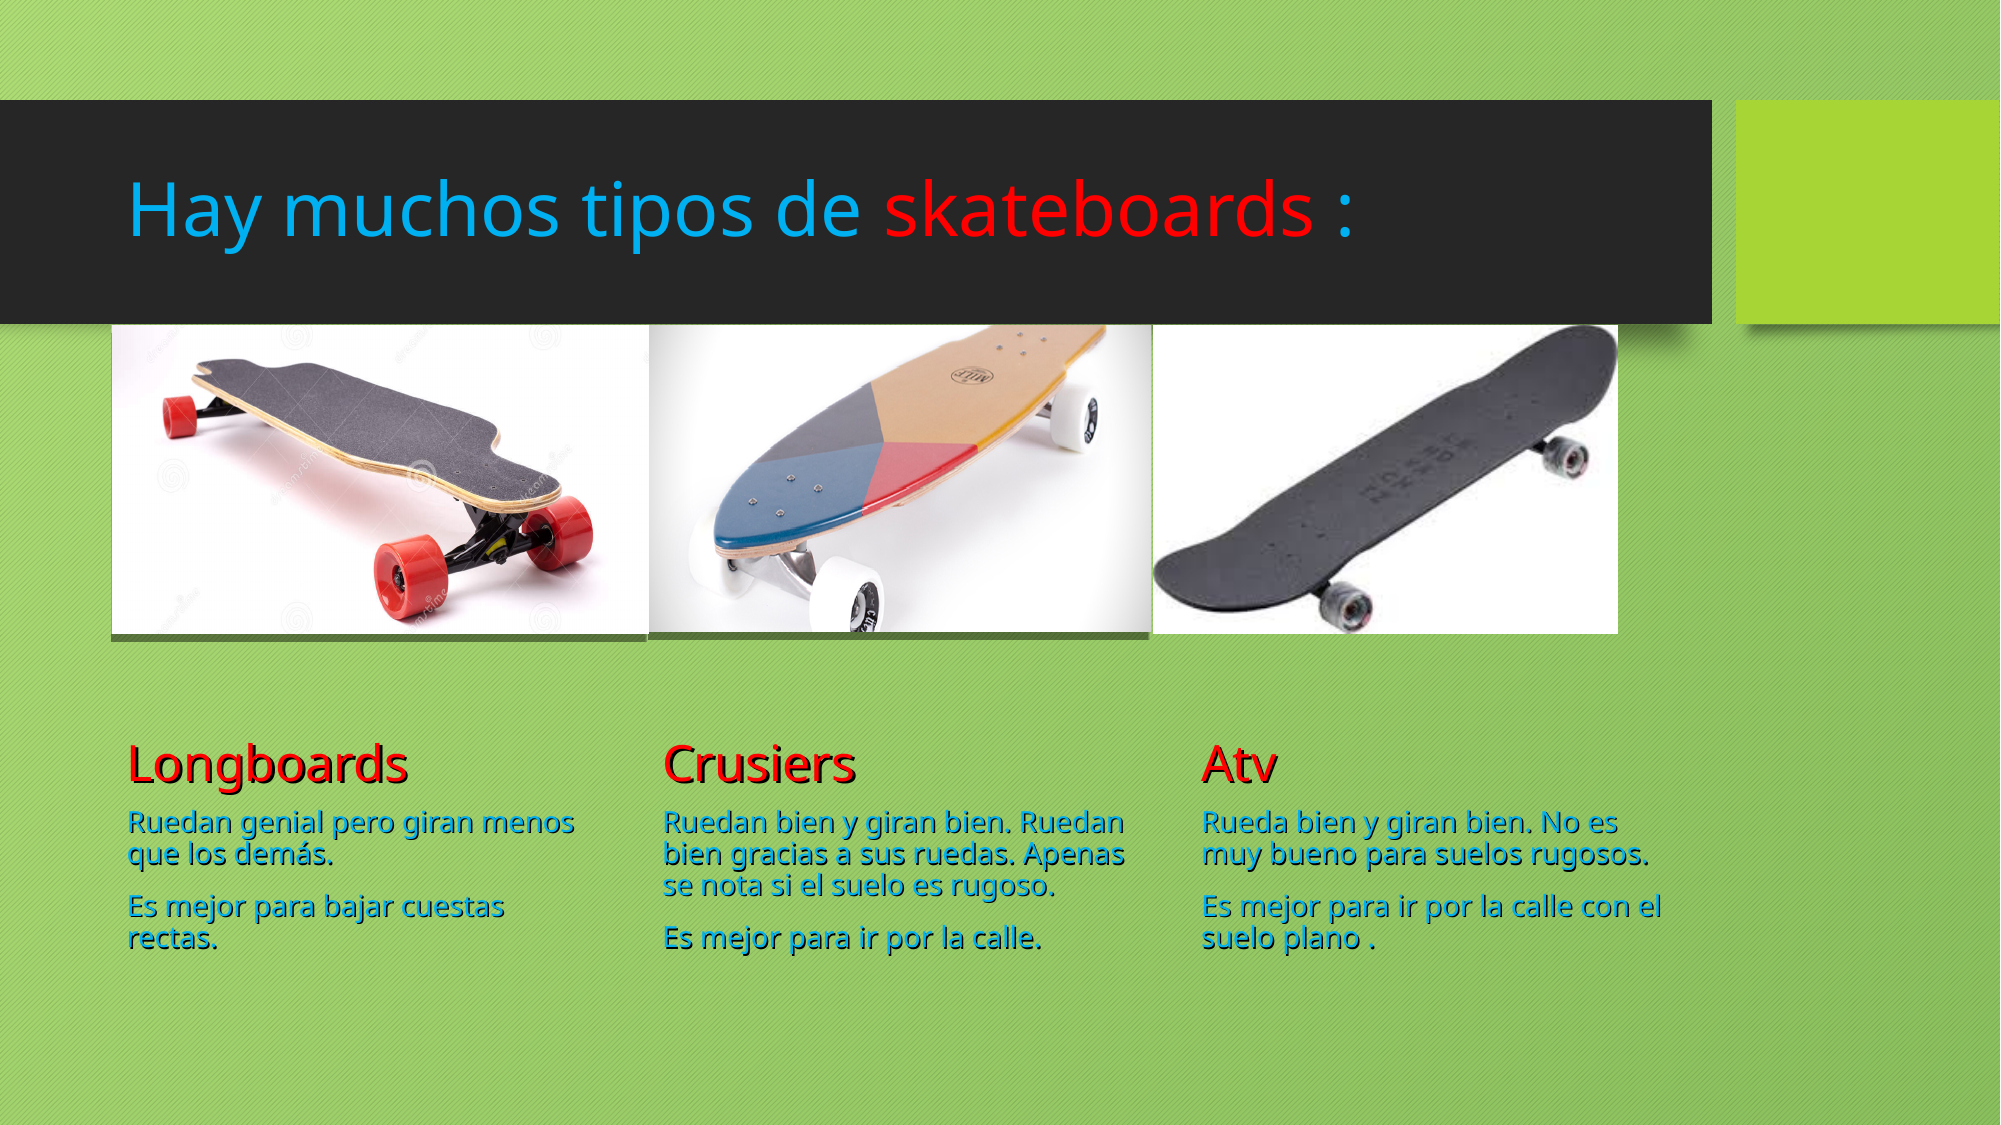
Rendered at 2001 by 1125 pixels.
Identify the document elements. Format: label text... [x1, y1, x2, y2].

list Crusiers [647, 705, 1150, 799]
picture [1736, 323, 2000, 348]
list Rueda bien y giran bien. No es muy bueno para suelos rugosos. Es mejor para ir por la calle con el suelo plano . [1186, 799, 1690, 974]
list Longboards [111, 705, 612, 799]
list Ruedan bien y giran bien. Ruedan bien gracias a sus ruedas. Apenas se nota si el suelo es rugoso. Es mejor para ir por la calle. [647, 799, 1151, 974]
title Hay muchos tipos de skateboards : [111, 123, 1689, 301]
list Ruedan genial pero giran menos que los demás. Es mejor para bajar cuestas rectas. [111, 799, 612, 974]
list Atv [1186, 705, 1689, 799]
picture [0, 323, 1713, 634]
